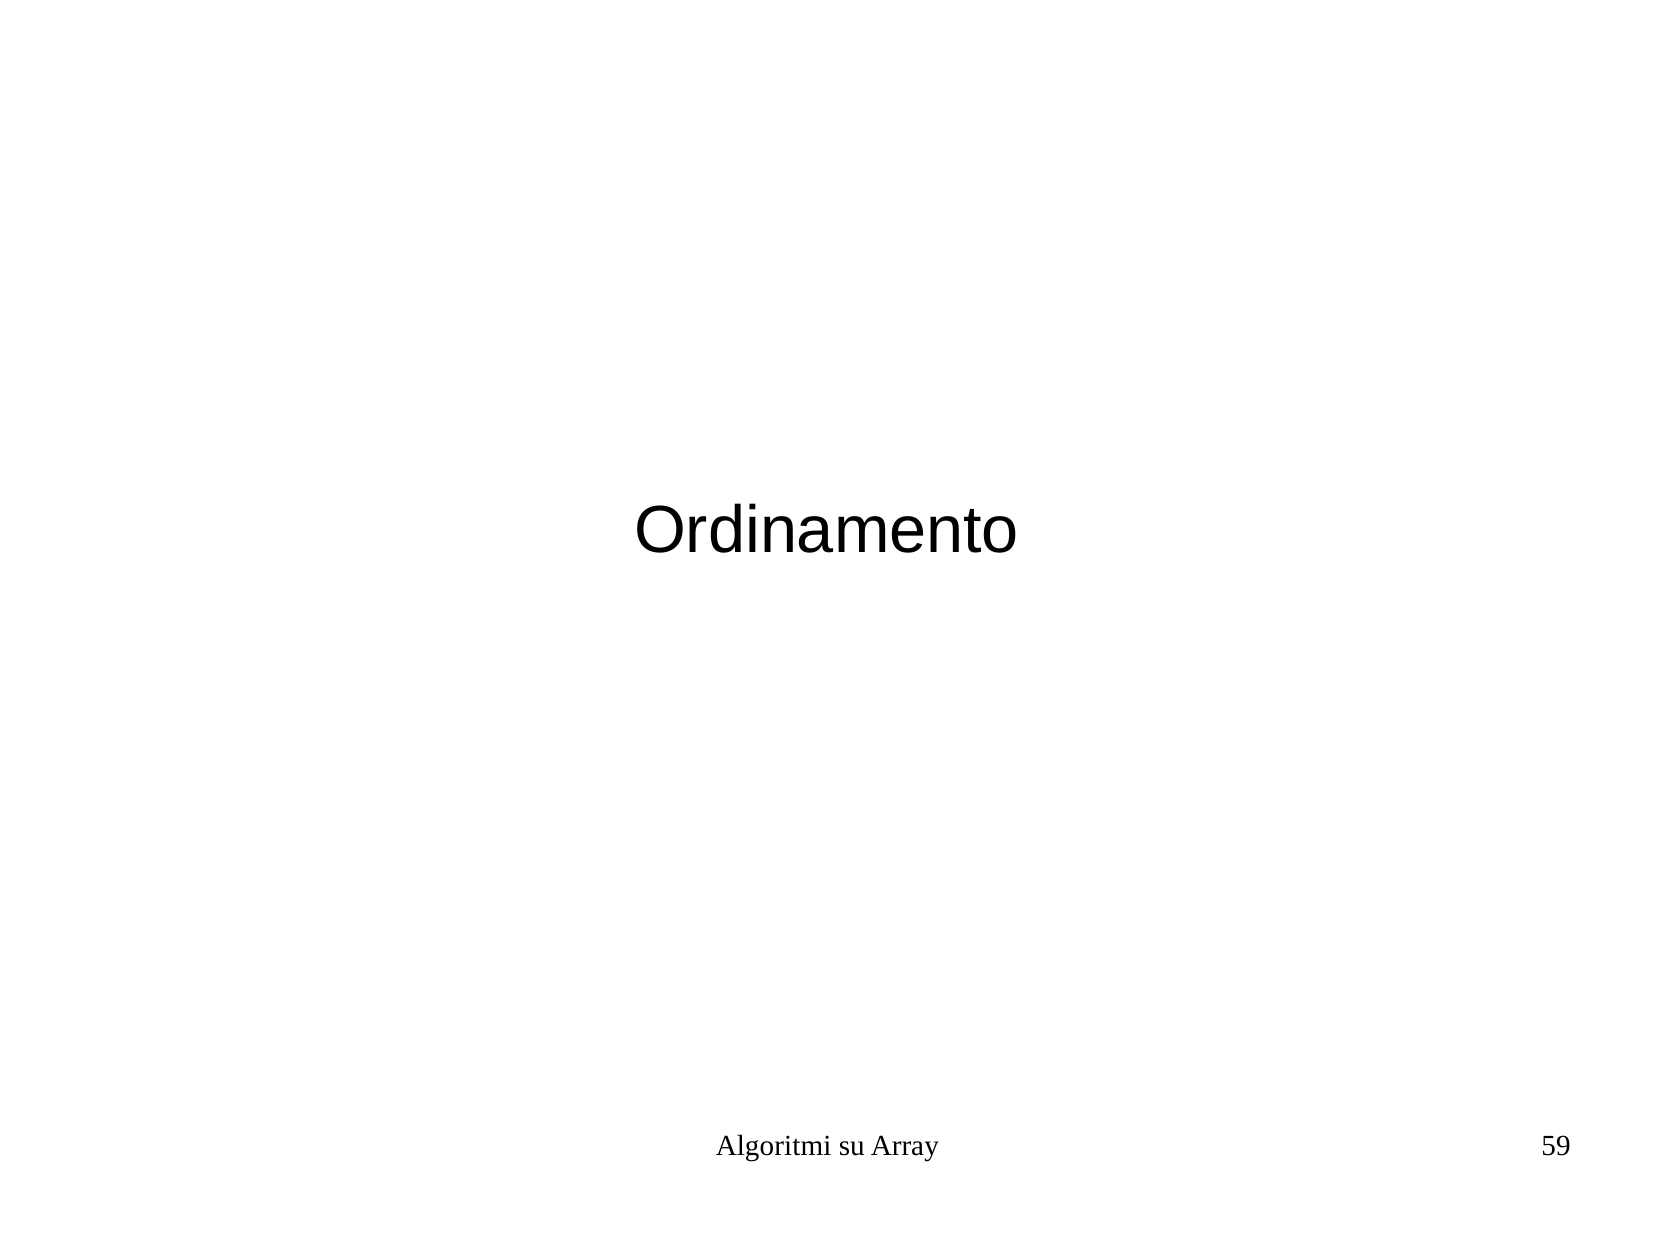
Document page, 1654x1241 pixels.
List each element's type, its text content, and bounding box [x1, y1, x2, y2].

subtitle Ordinamento [82, 49, 1571, 1010]
